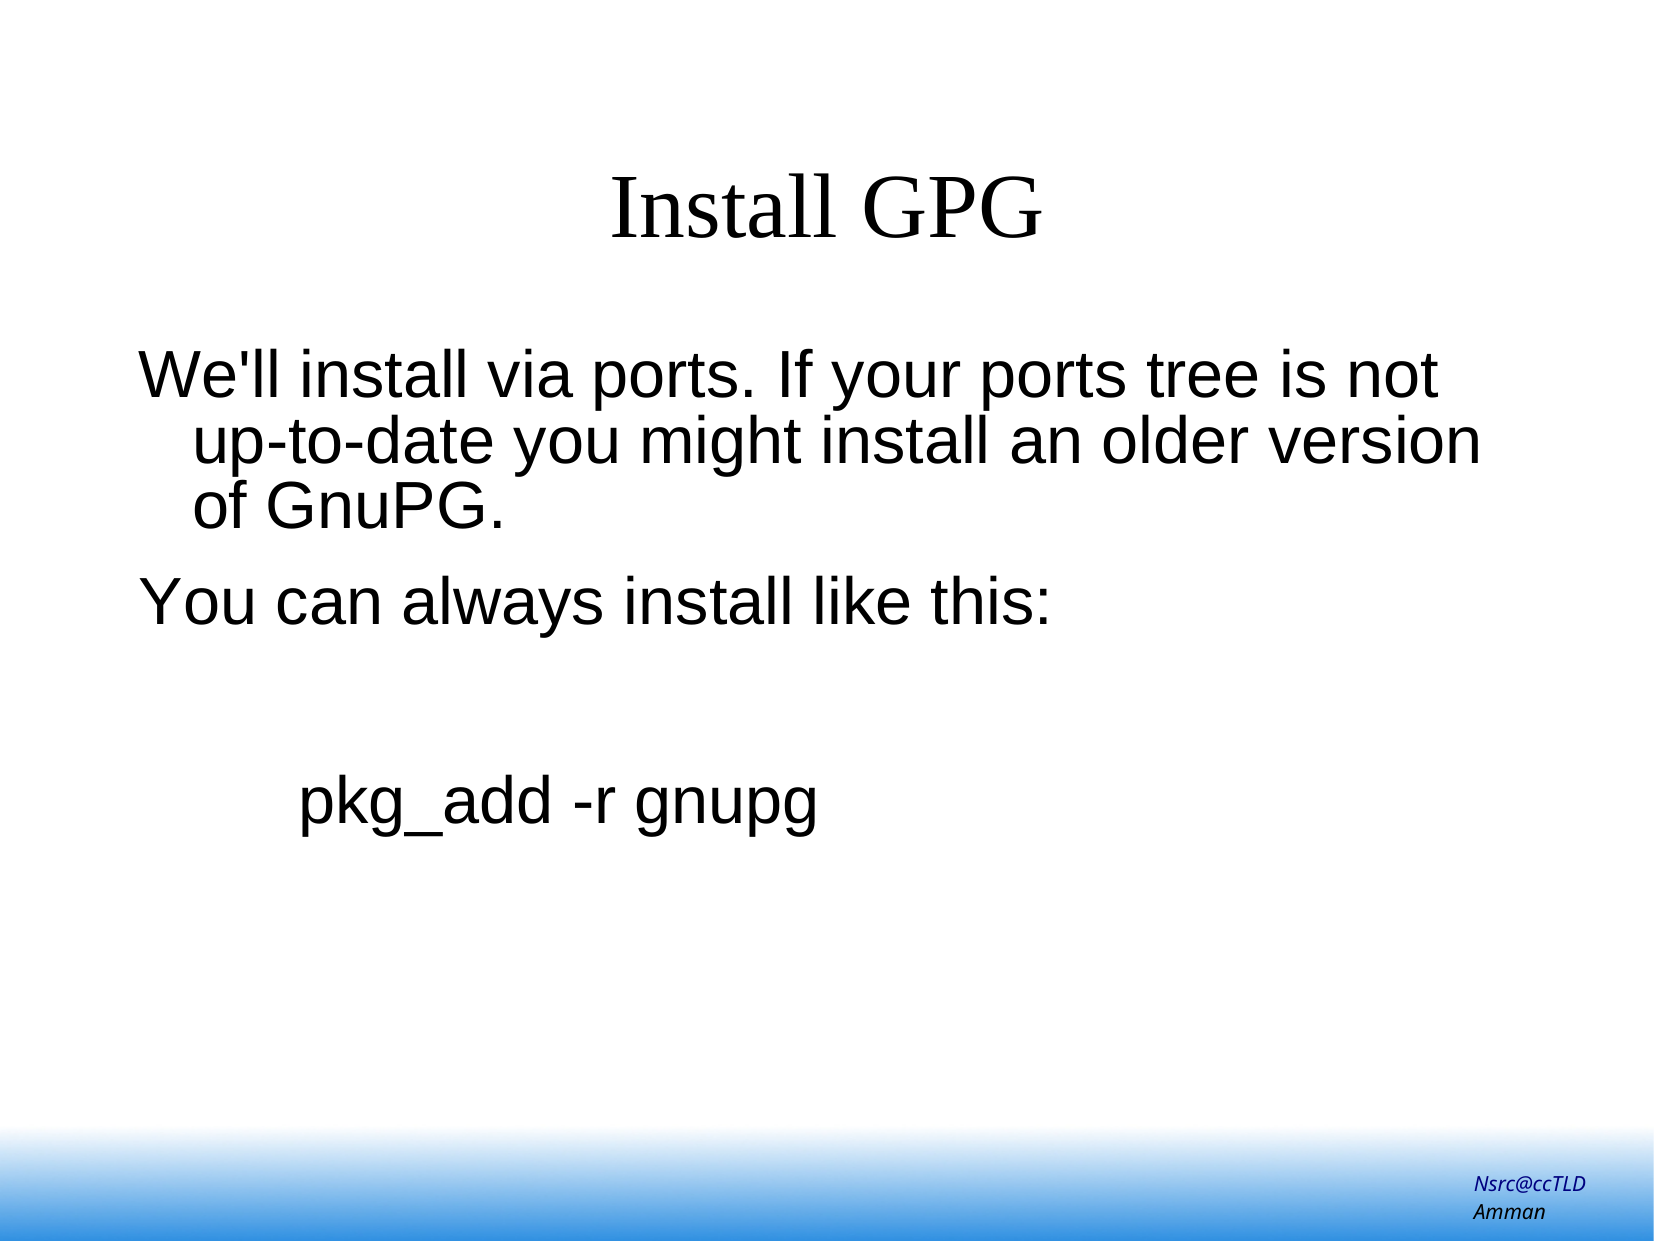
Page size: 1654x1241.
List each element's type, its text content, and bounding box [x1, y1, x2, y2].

picture [0, 1124, 1654, 1241]
list We'll install via ports. If your ports tree is not up-to-date you might install an older version of GnuPG. You can always install like this: pkg_add -r gnupg [121, 344, 1534, 1127]
title Install GPG [121, 102, 1534, 310]
